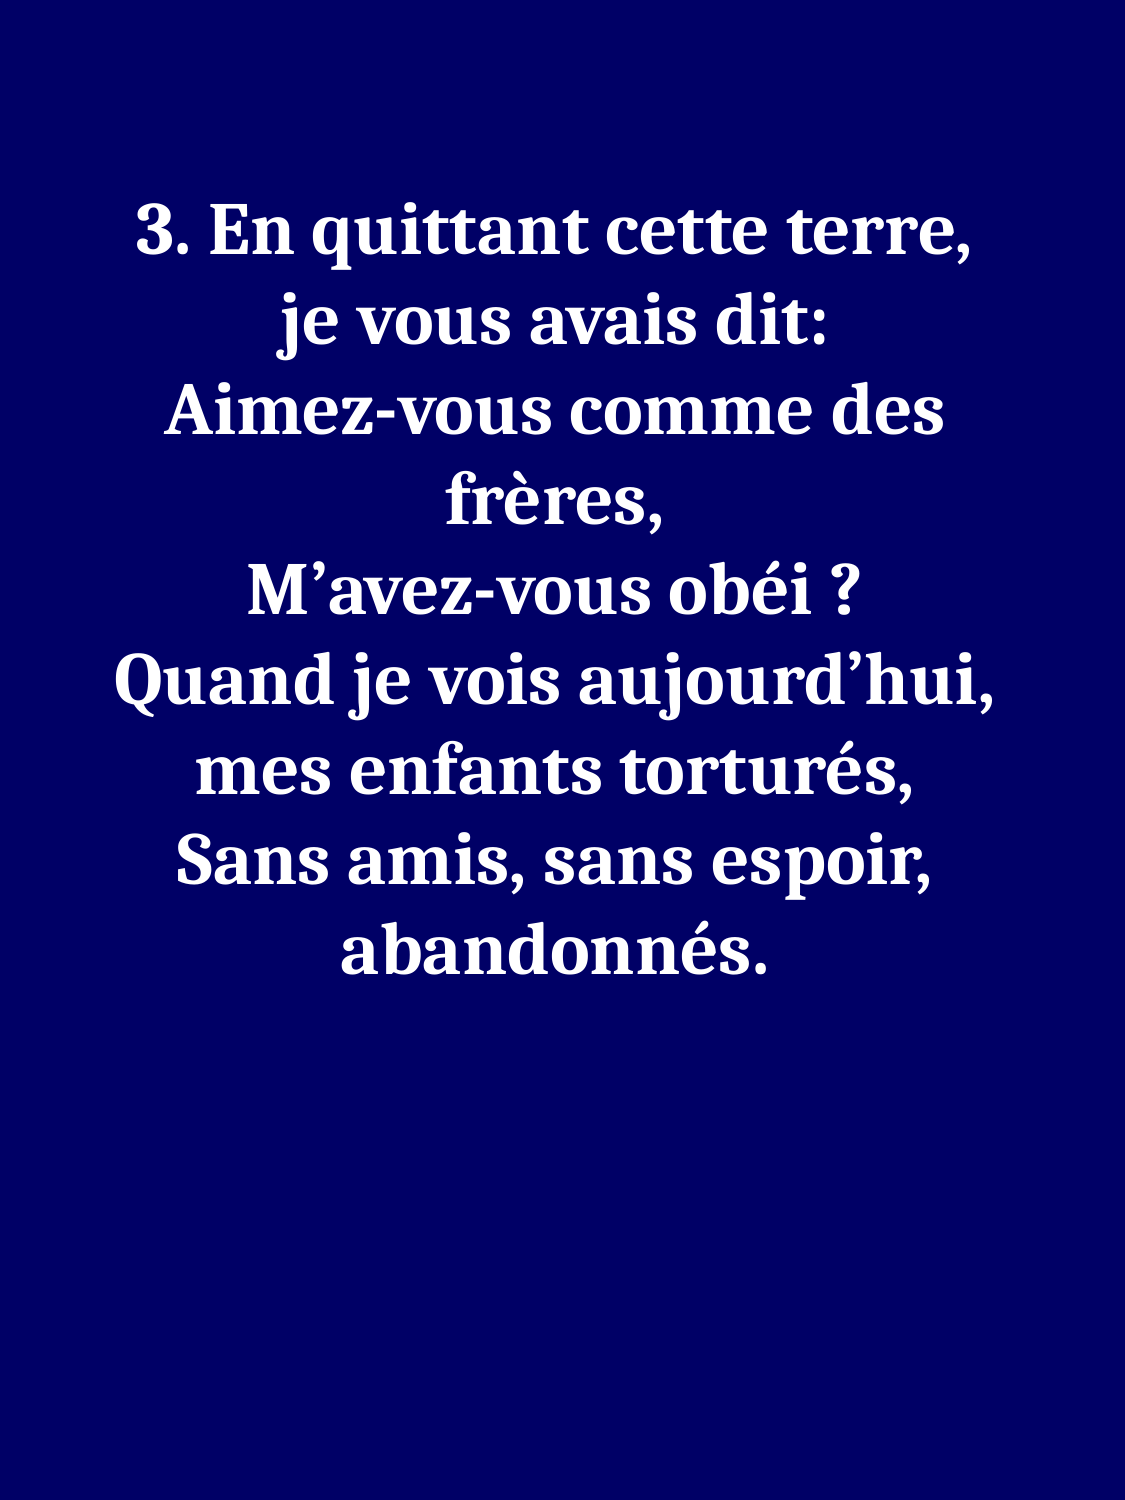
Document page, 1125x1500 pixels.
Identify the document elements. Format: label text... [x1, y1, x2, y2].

text_box 3. En quittant cette terre, je vous avais dit: Aimez-vous comme des frères, M’avez-vous obéi ? Quand je vois aujourd’hui, mes enfants torturés, Sans amis, sans espoir, abandonnés. [59, 172, 1052, 998]
